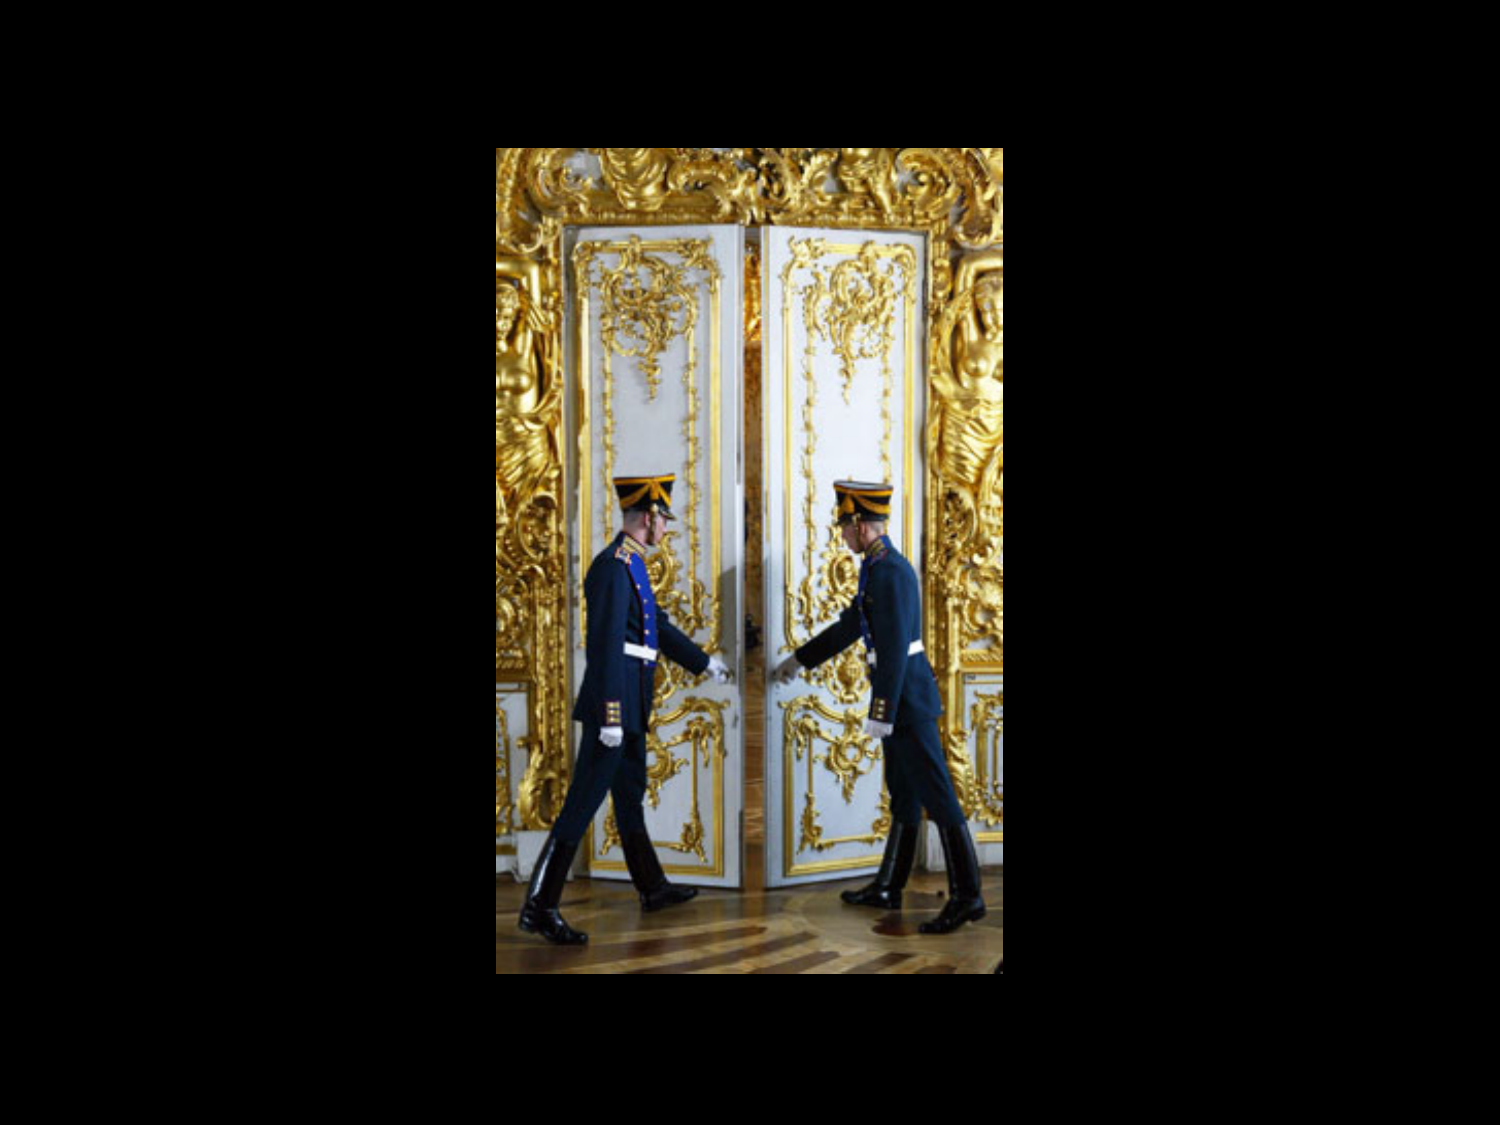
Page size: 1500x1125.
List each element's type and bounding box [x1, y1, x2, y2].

picture [496, 148, 1003, 974]
